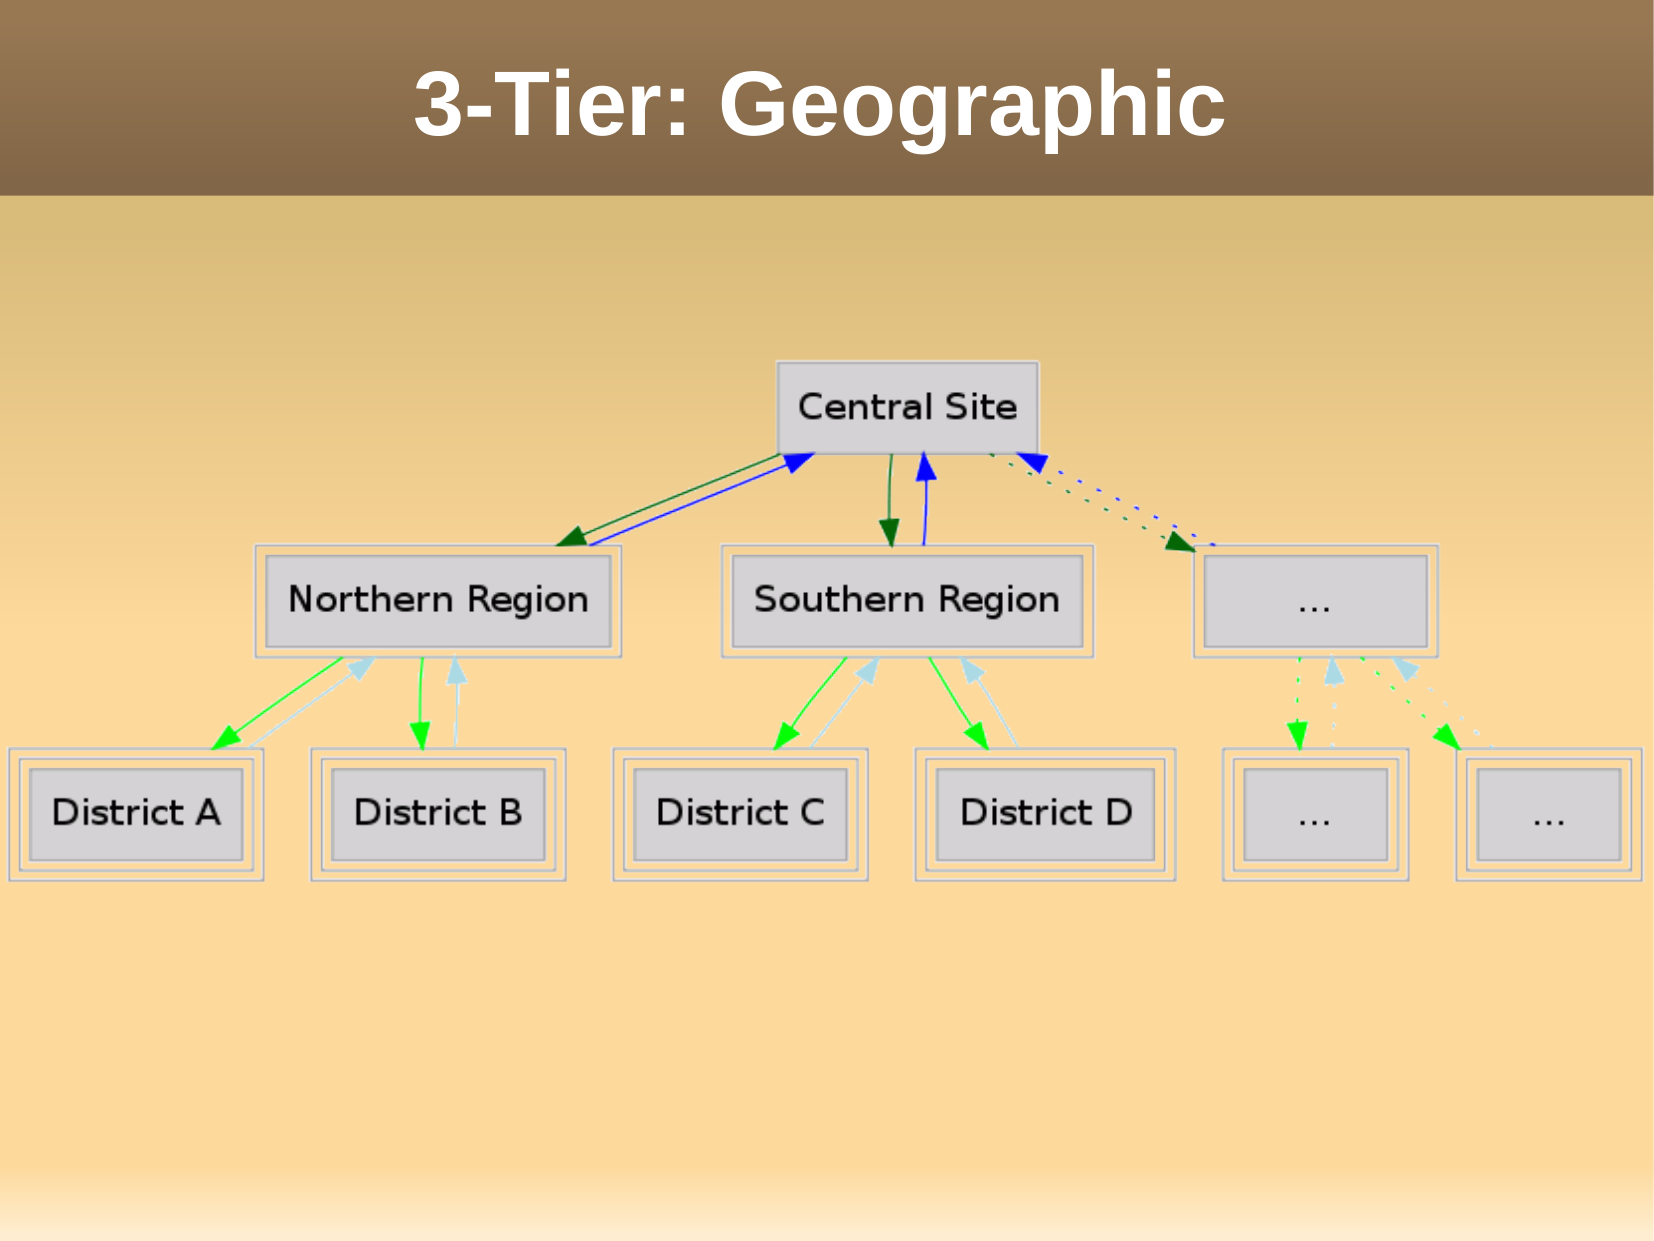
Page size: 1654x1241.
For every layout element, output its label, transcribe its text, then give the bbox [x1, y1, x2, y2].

picture [0, 0, 1654, 1241]
title 3-Tier: Geographic [76, 7, 1565, 200]
